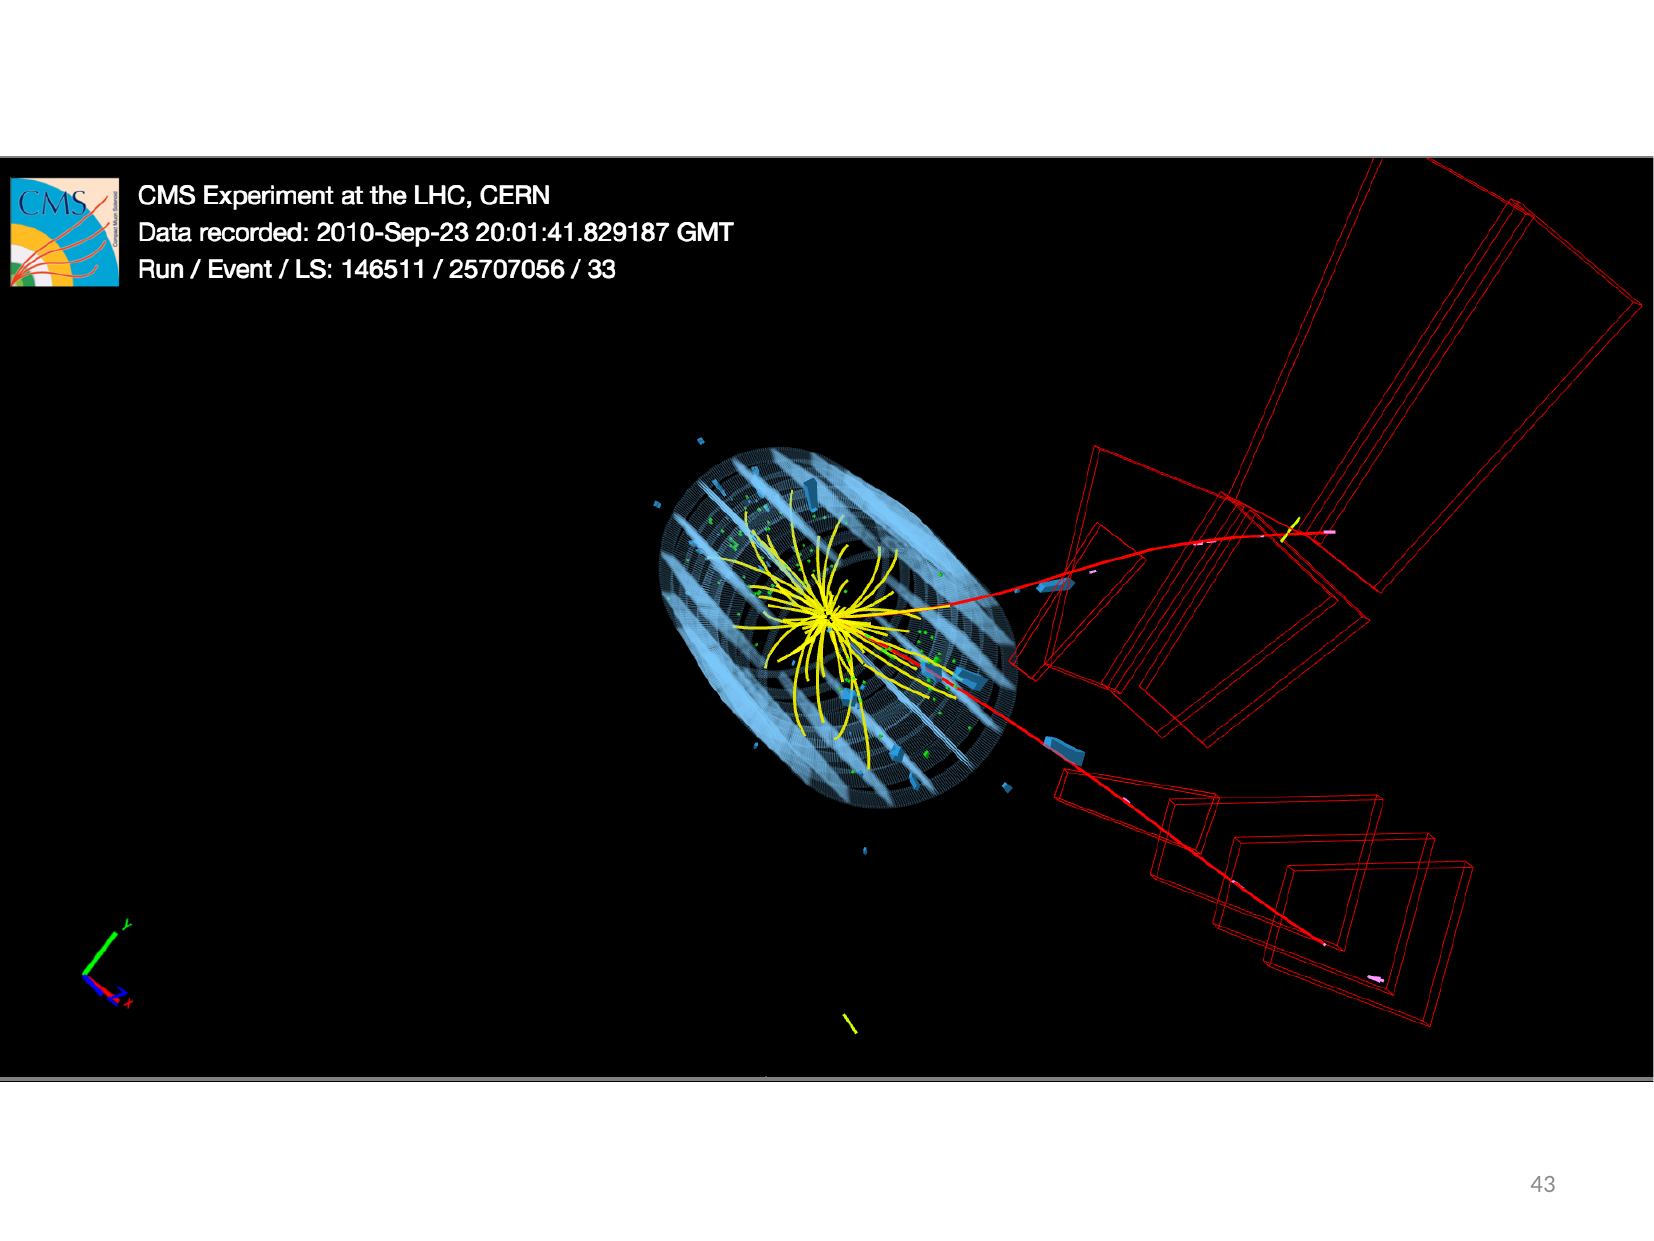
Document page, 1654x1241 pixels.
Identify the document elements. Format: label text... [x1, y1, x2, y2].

picture [0, 156, 1654, 1082]
slide_number <numéro> [1185, 1149, 1571, 1216]
